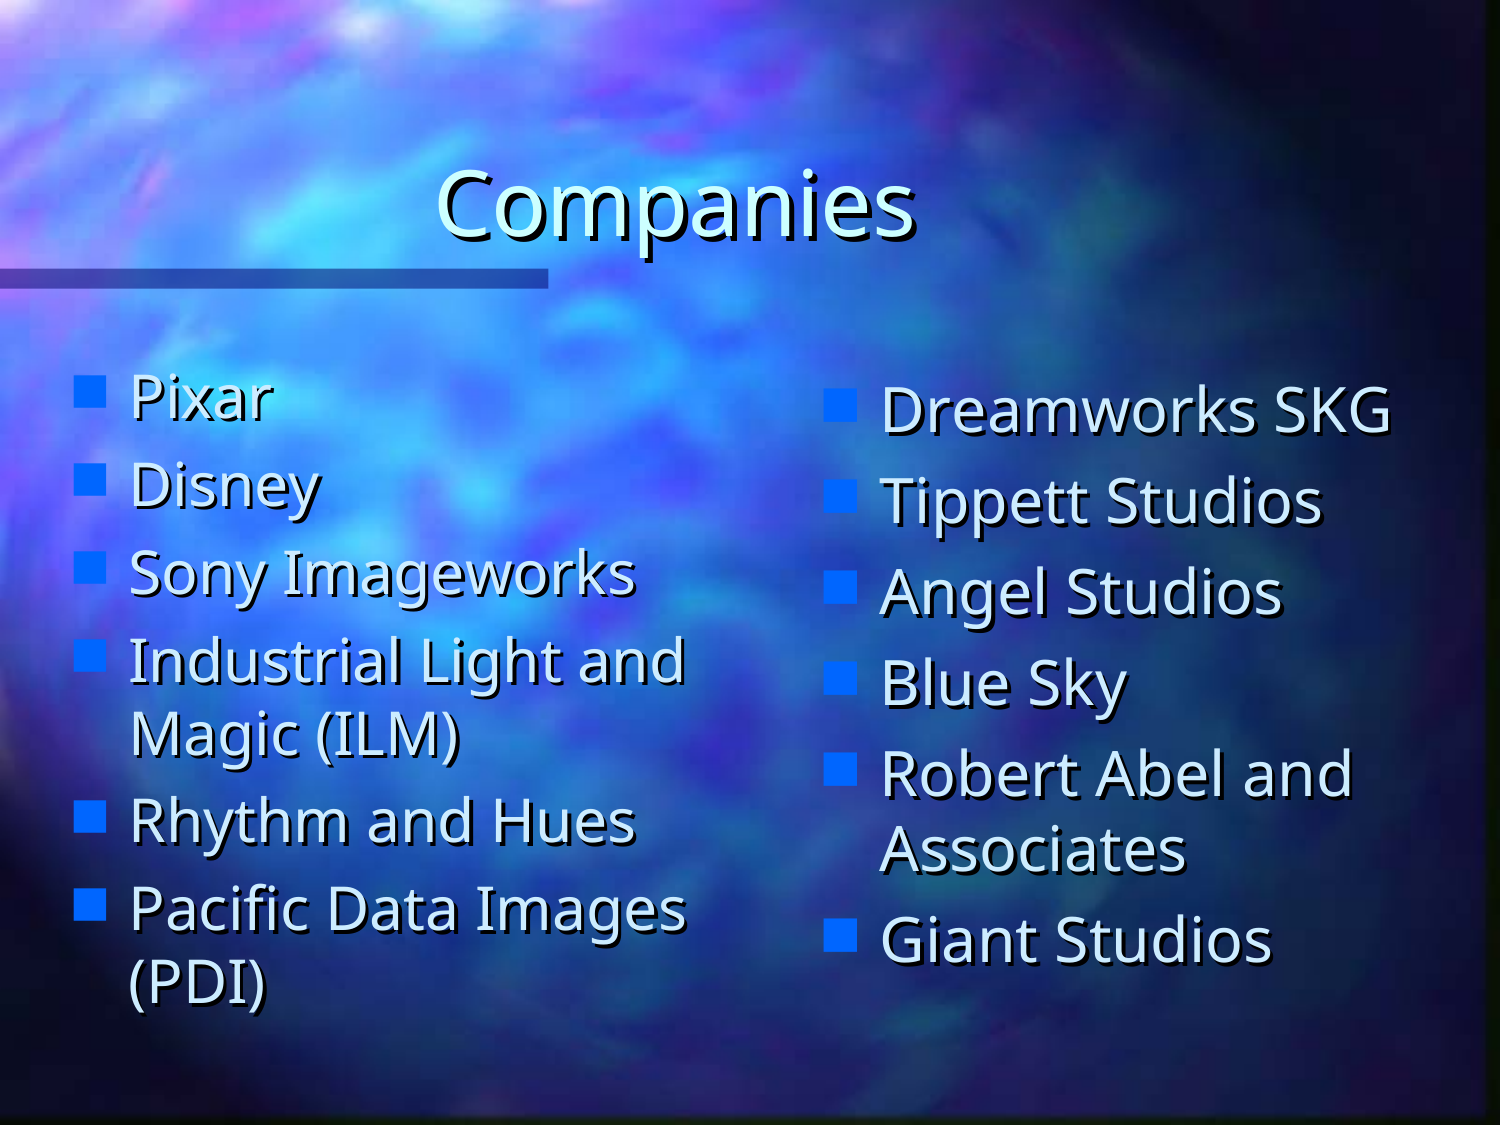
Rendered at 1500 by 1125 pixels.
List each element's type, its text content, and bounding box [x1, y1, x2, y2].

title Companies [37, 74, 1313, 263]
text_box Dreamworks SKG Tippett Studios Angel Studios Blue Sky Robert Abel and Associates Giant Studios [812, 362, 1413, 1038]
text_box Pixar Disney Sony Imageworks Industrial Light and Magic (ILM) Rhythm and Hues Pacific Data Images (PDI) [62, 350, 988, 1026]
picture [0, 0, 1500, 1125]
